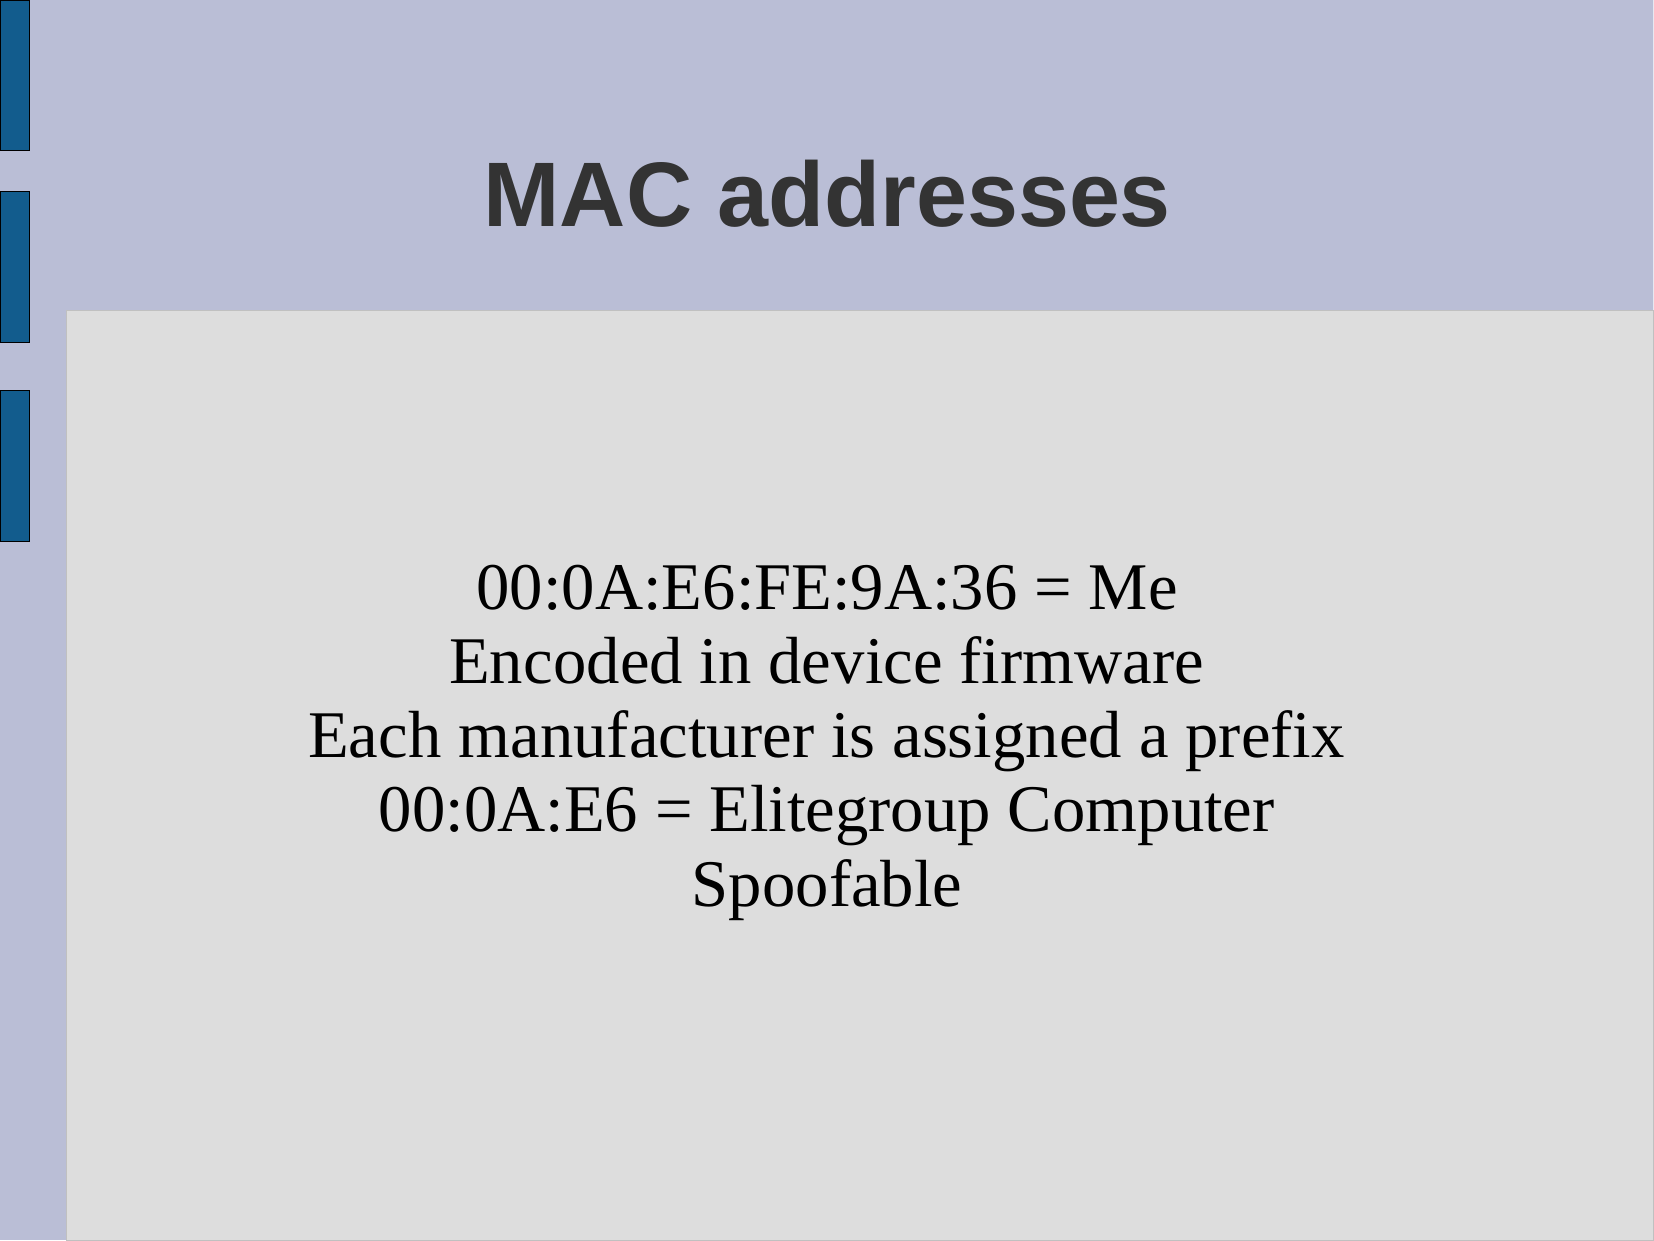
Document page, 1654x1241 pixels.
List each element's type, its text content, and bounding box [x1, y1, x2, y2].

title MAC addresses [121, 91, 1534, 299]
subtitle 00:0A:E6:FE:9A:36 = Me Encoded in device firmware Each manufacturer is assigned a prefix 00:0A:E6 = Elitegroup Computer Spoofable [121, 344, 1534, 1127]
